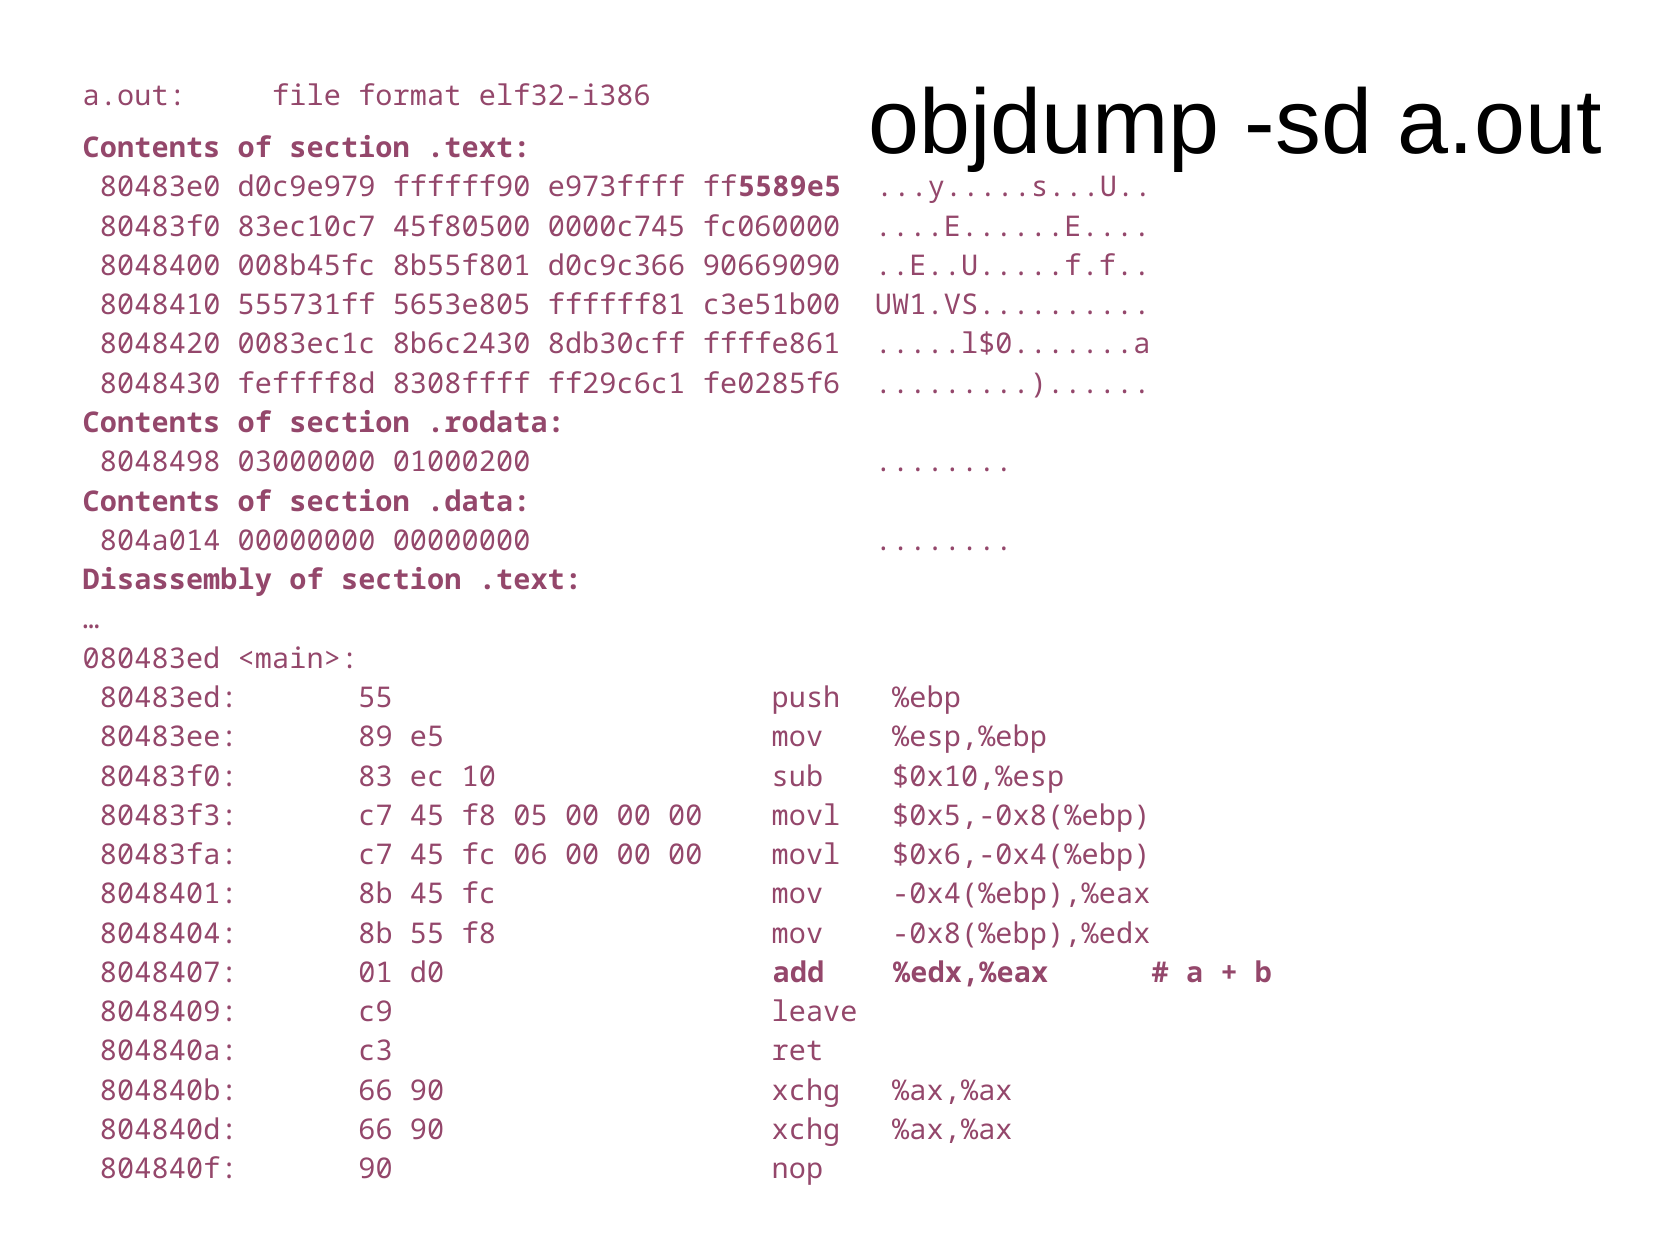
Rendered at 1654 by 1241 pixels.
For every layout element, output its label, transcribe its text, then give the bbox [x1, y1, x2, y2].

list a.out: file format elf32-i386 Contents of section .text: 80483e0 d0c9e979 ffffff90 e973ffff ff5589e5 ...y.....s...U.. 80483f0 83ec10c7 45f80500 0000c745 fc060000 ....E......E.... 8048400 008b45fc 8b55f801 d0c9c366 90669090 ..E..U.....f.f.. 8048410 555731ff 5653e805 ffffff81 c3e51b00 UW1.VS.......... 8048420 0083ec1c 8b6c2430 8db30cff ffffe861 .....l$0.......a 8048430 feffff8d 8308ffff ff29c6c1 fe0285f6 .........)...... Contents of section .rodata: 8048498 03000000 01000200 ........ Contents of section .data: 804a014 00000000 00000000 ........ Disassembly of section .text: … 080483ed <main>: 80483ed: 55 push %ebp 80483ee: 89 e5 mov %esp,%ebp 80483f0: 83 ec 10 sub $0x10,%esp 80483f3: c7 45 f8 05 00 00 00 movl $0x5,-0x8(%ebp) 80483fa: c7 45 fc 06 00 00 00 movl $0x6,-0x4(%ebp) 8048401: 8b 45 fc mov -0x4(%ebp),%eax 8048404: 8b 55 f8 mov -0x8(%ebp),%edx 8048407: 01 d0 add %edx,%eax # a + b 8048409: c9 leave 804840a: c3 ret 804840b: 66 90 xchg %ax,%ax 804840d: 66 90 xchg %ax,%ax 804840f: 90 nop [82, 75, 1571, 1201]
title objdump -sd a.out [862, 55, 1609, 188]
